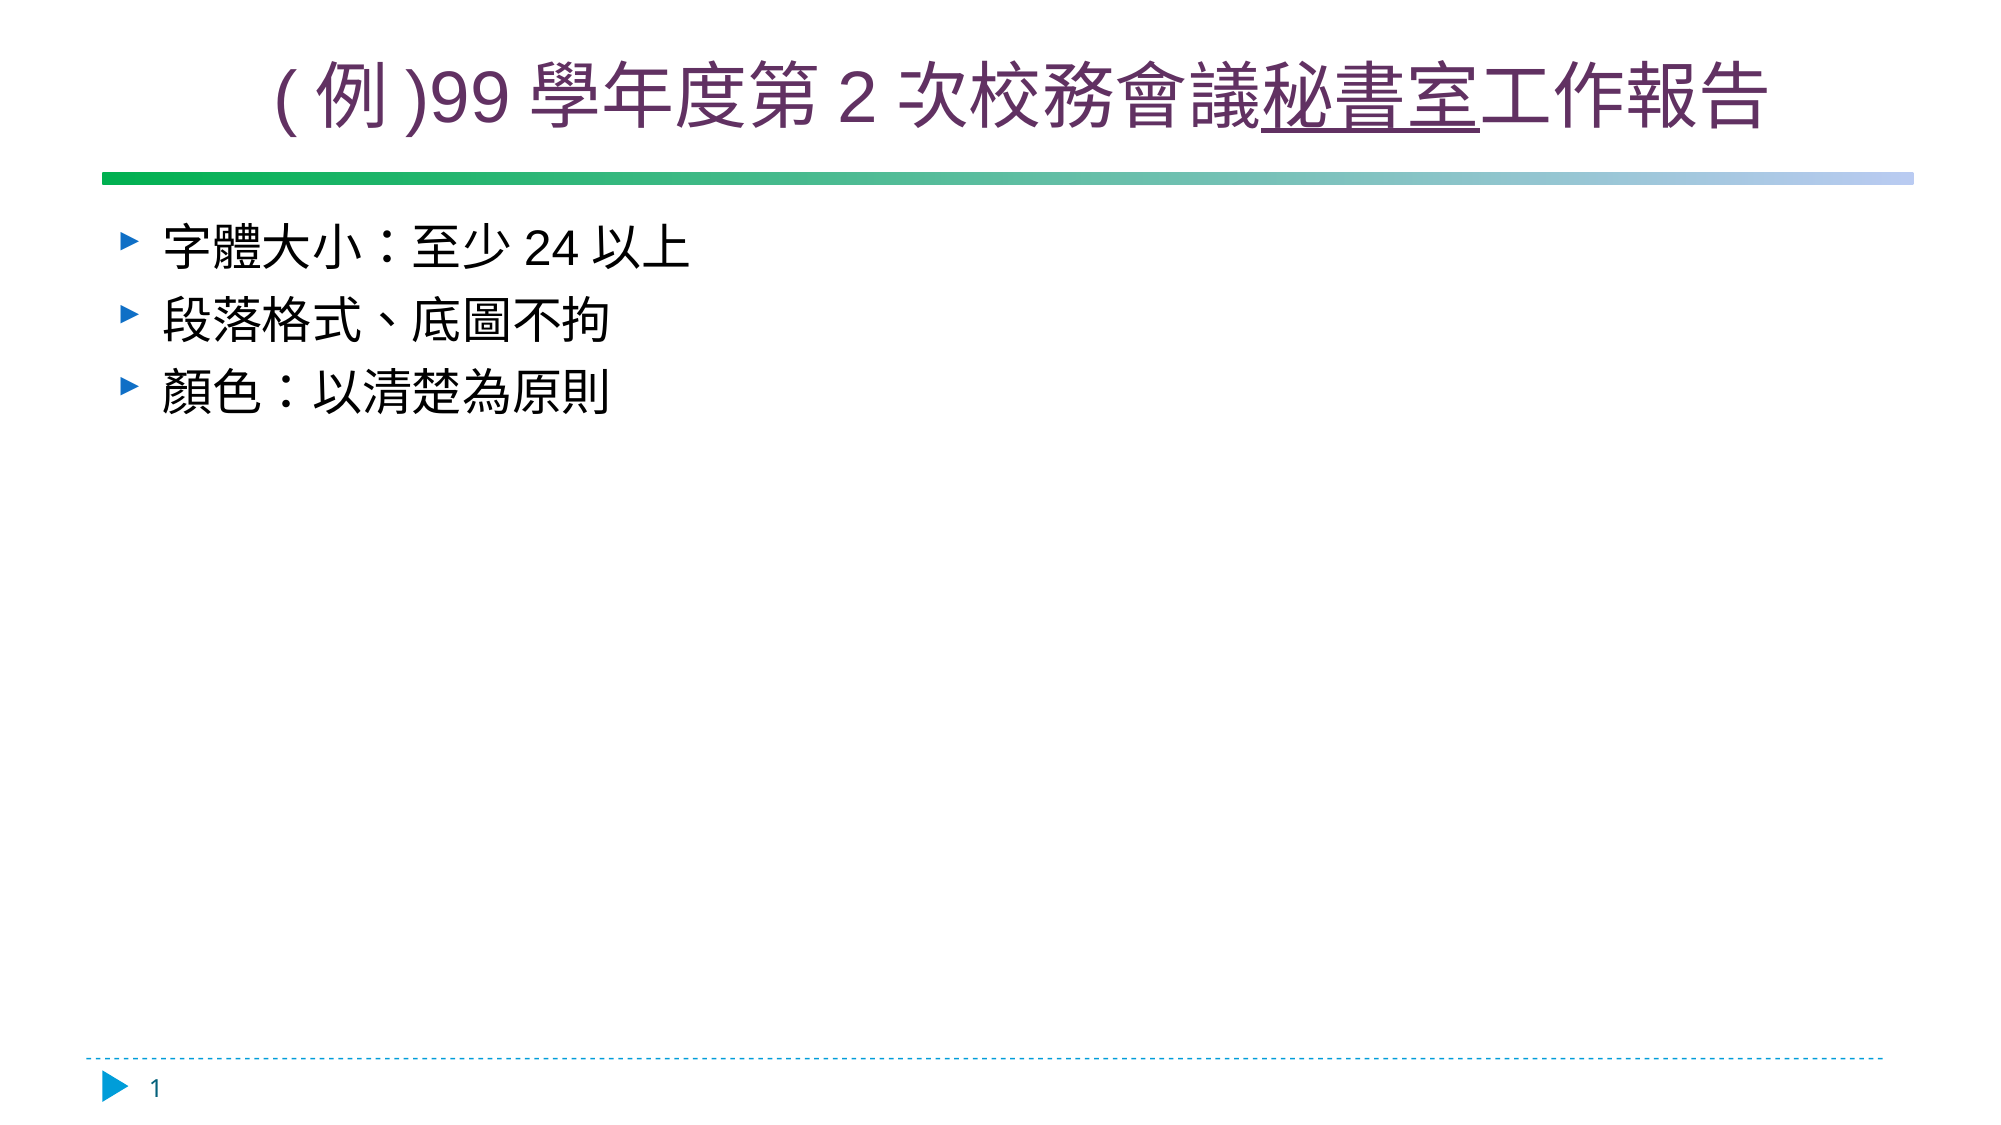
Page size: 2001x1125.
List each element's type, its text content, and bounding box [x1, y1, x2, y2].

title (例)99學年度第2次校務會議秘書室工作報告 [254, 25, 1792, 162]
list 字體大小：至少24以上 段落格式、底圖不拘 顏色：以清楚為原則 [102, 208, 1453, 1018]
text_box [133, 1065, 229, 1125]
